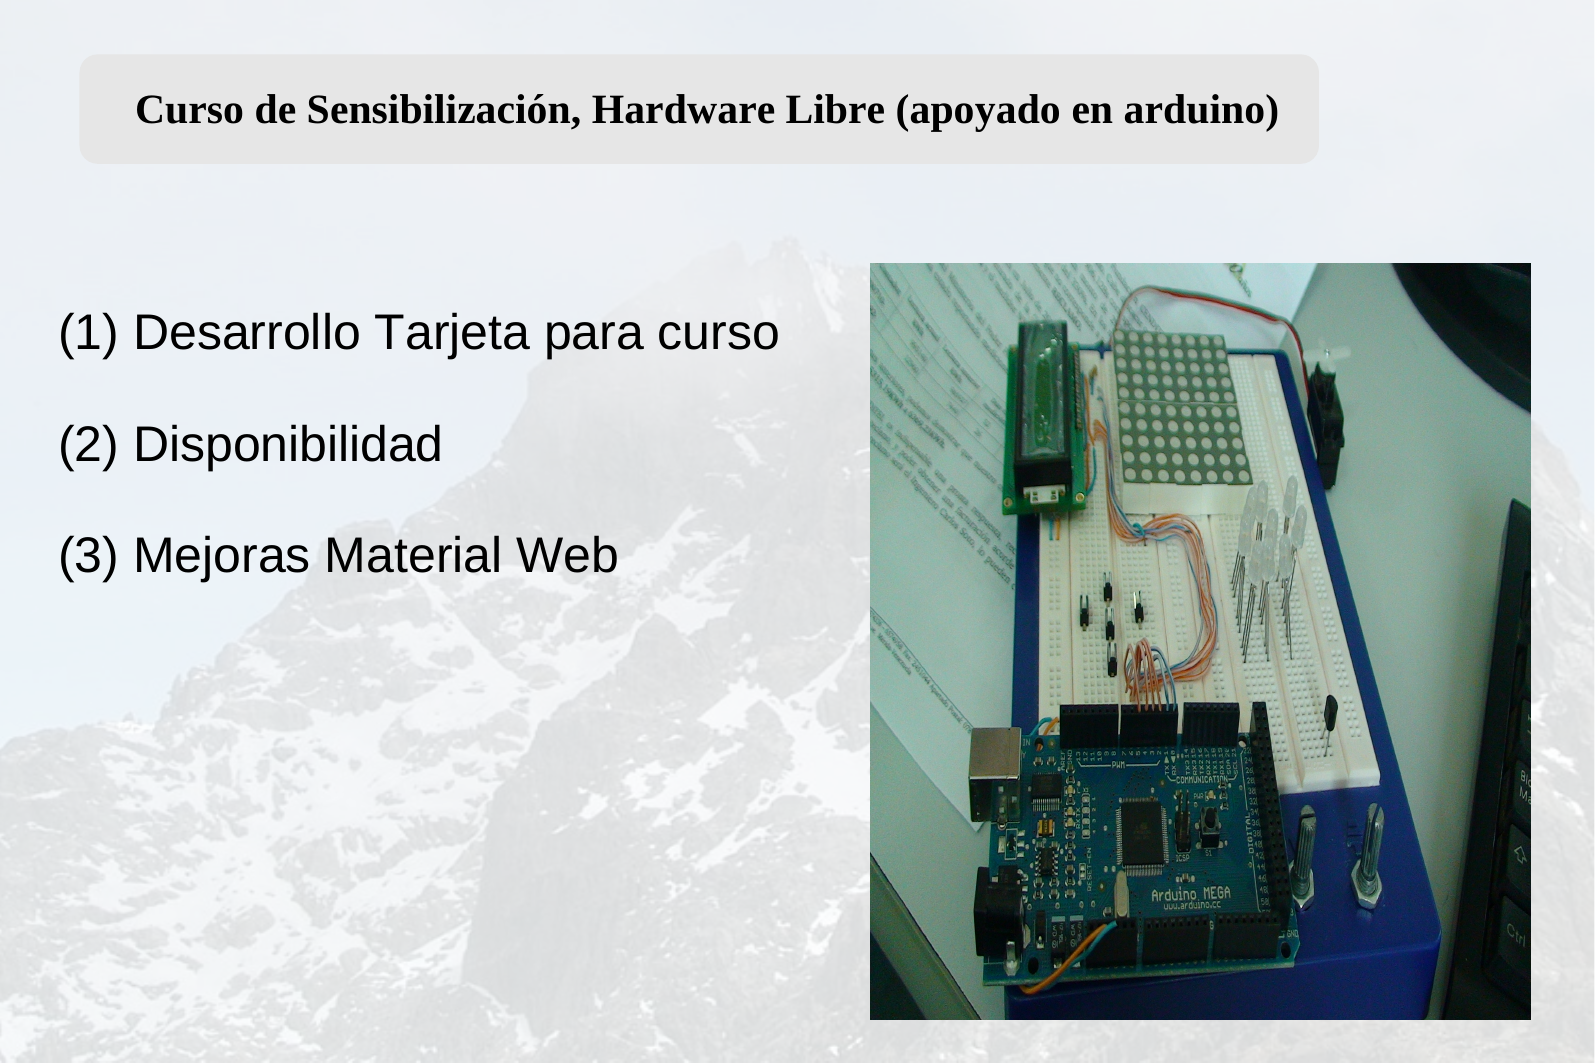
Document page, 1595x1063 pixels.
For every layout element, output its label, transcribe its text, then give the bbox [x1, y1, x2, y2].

text_box (1) Desarrollo Tarjeta para curso (2) Disponibilidad (3) Mejoras Material Web [43, 296, 870, 650]
picture [870, 263, 1531, 1020]
text_box Curso de Sensibilización, Hardware Libre (apoyado en arduino) [79, 54, 1319, 164]
